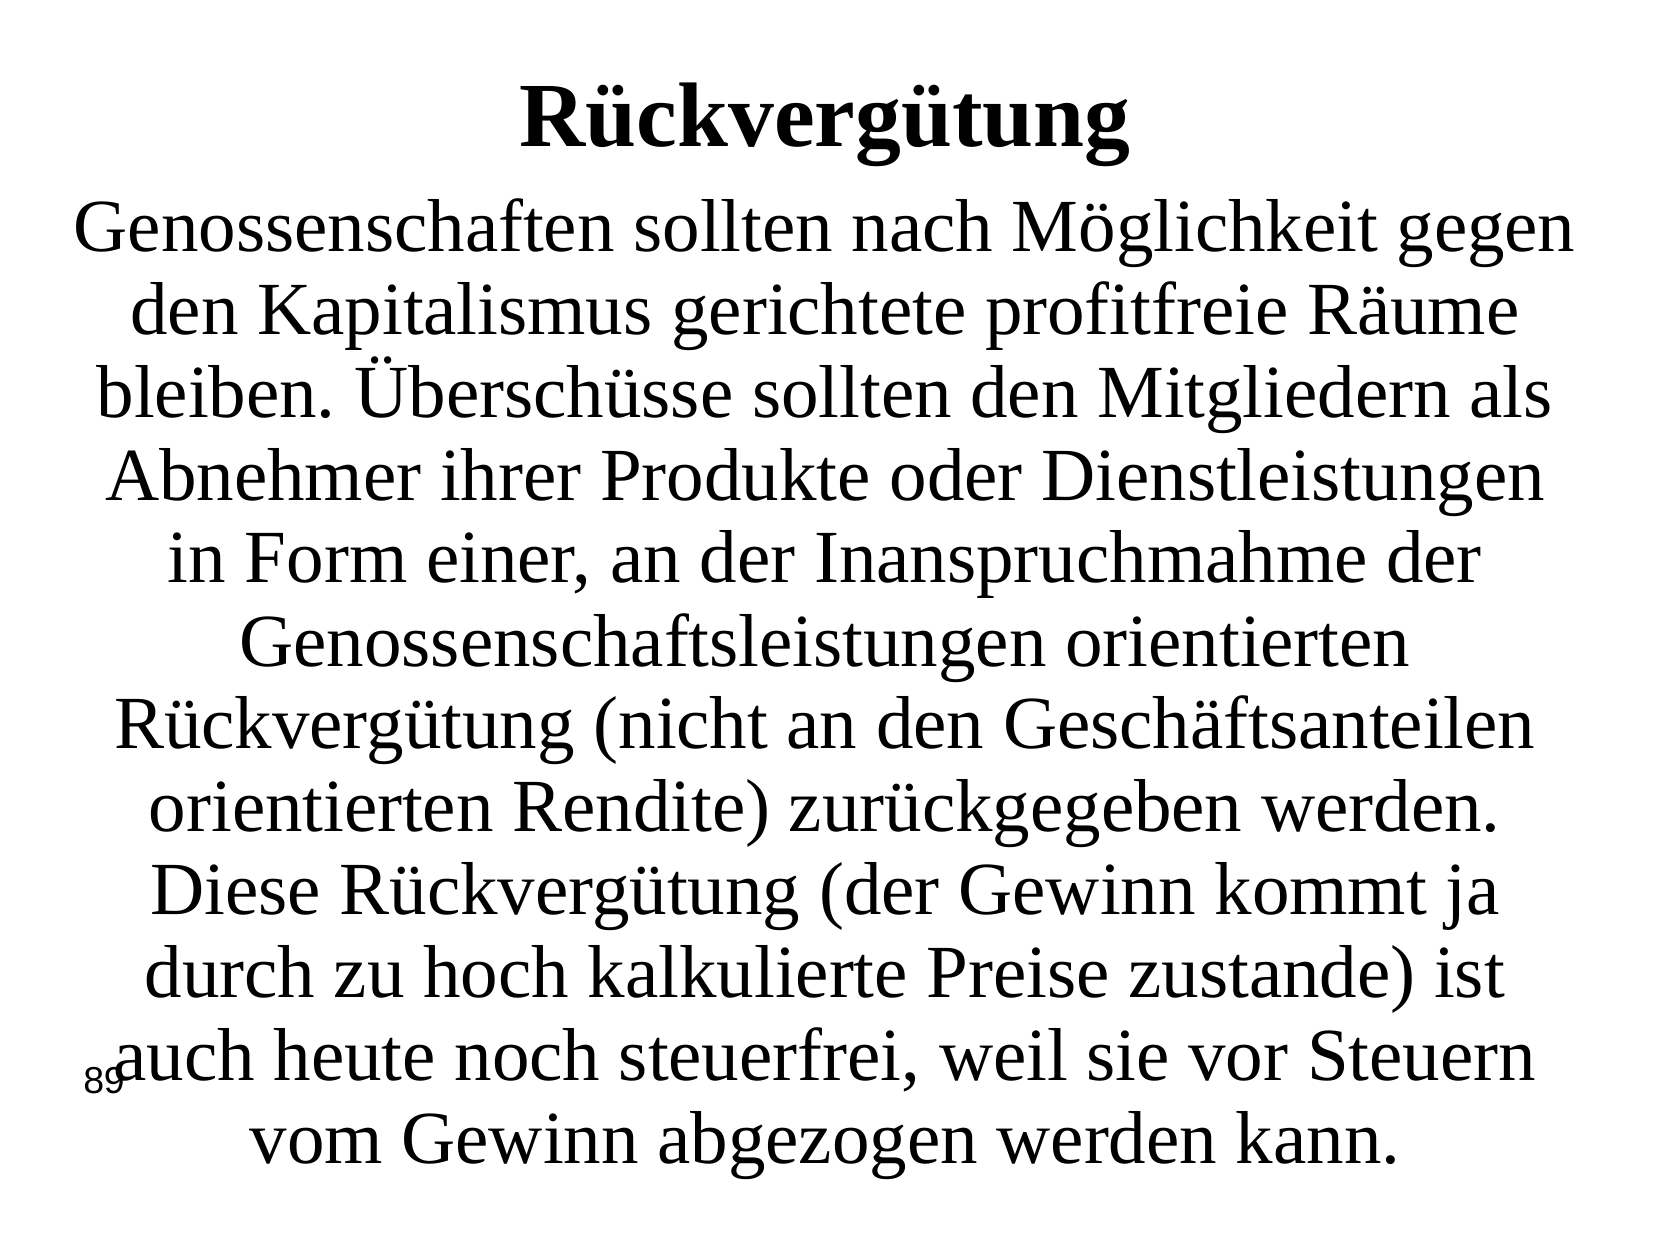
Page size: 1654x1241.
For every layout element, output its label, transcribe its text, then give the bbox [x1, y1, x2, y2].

text_box <Nummer> [68, 1052, 286, 1123]
text_box Rückvergütung Genossenschaften sollten nach Möglichkeit gegen den Kapitalismus gerichtete profitfreie Räume bleiben. Überschüsse sollten den Mitgliedern als Abnehmer ihrer Produkte oder Dienstleistungen in Form einer, an der Inanspruchmahme der Genossenschaftsleistungen orientierten Rückvergütung (nicht an den Geschäftsanteilen orientierten Rendite) zurückgegeben werden. Diese Rückvergütung (der Gewinn kommt ja durch zu hoch kalkulierte Preise zustande) ist auch heute noch steuerfrei, weil sie vor Steuern vom Gewinn abgezogen werden kann. [59, 57, 1595, 1188]
